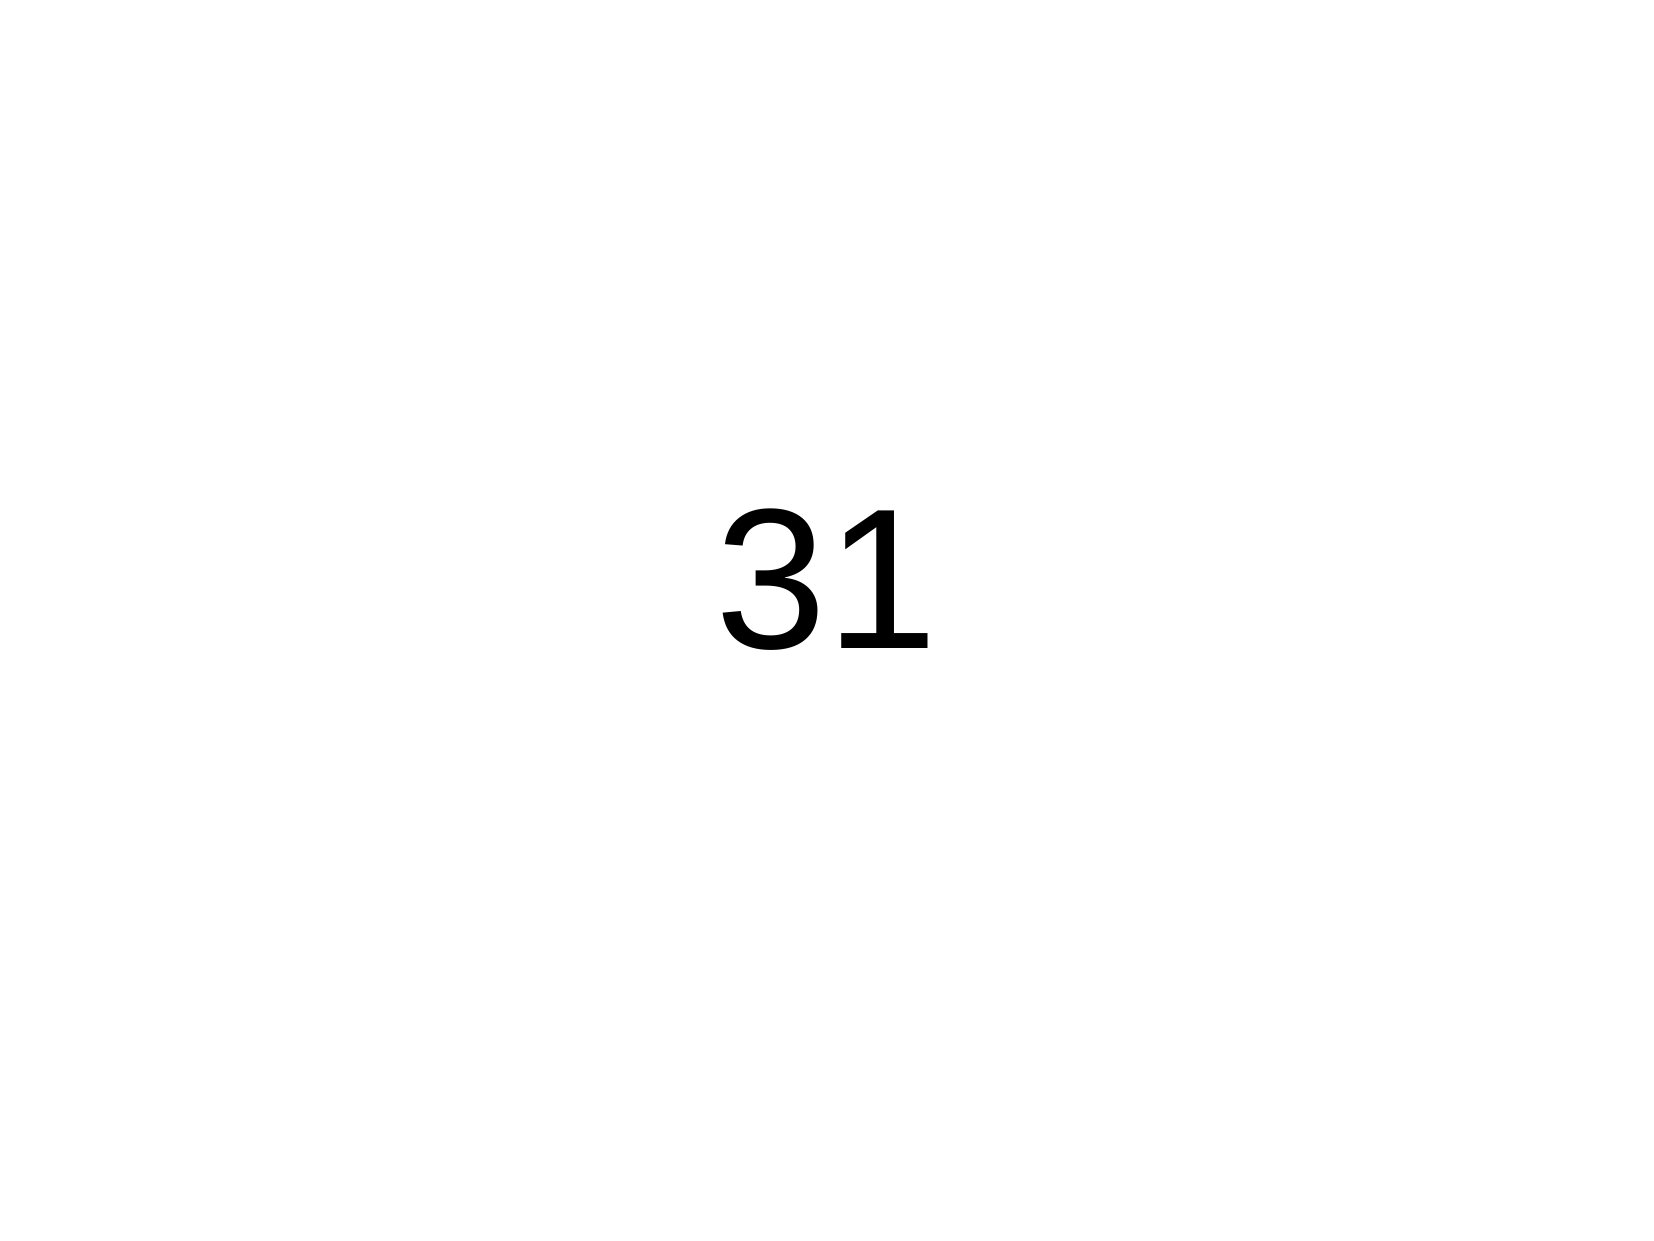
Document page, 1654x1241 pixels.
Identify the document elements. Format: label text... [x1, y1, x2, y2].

subtitle 31 [82, 49, 1571, 1109]
